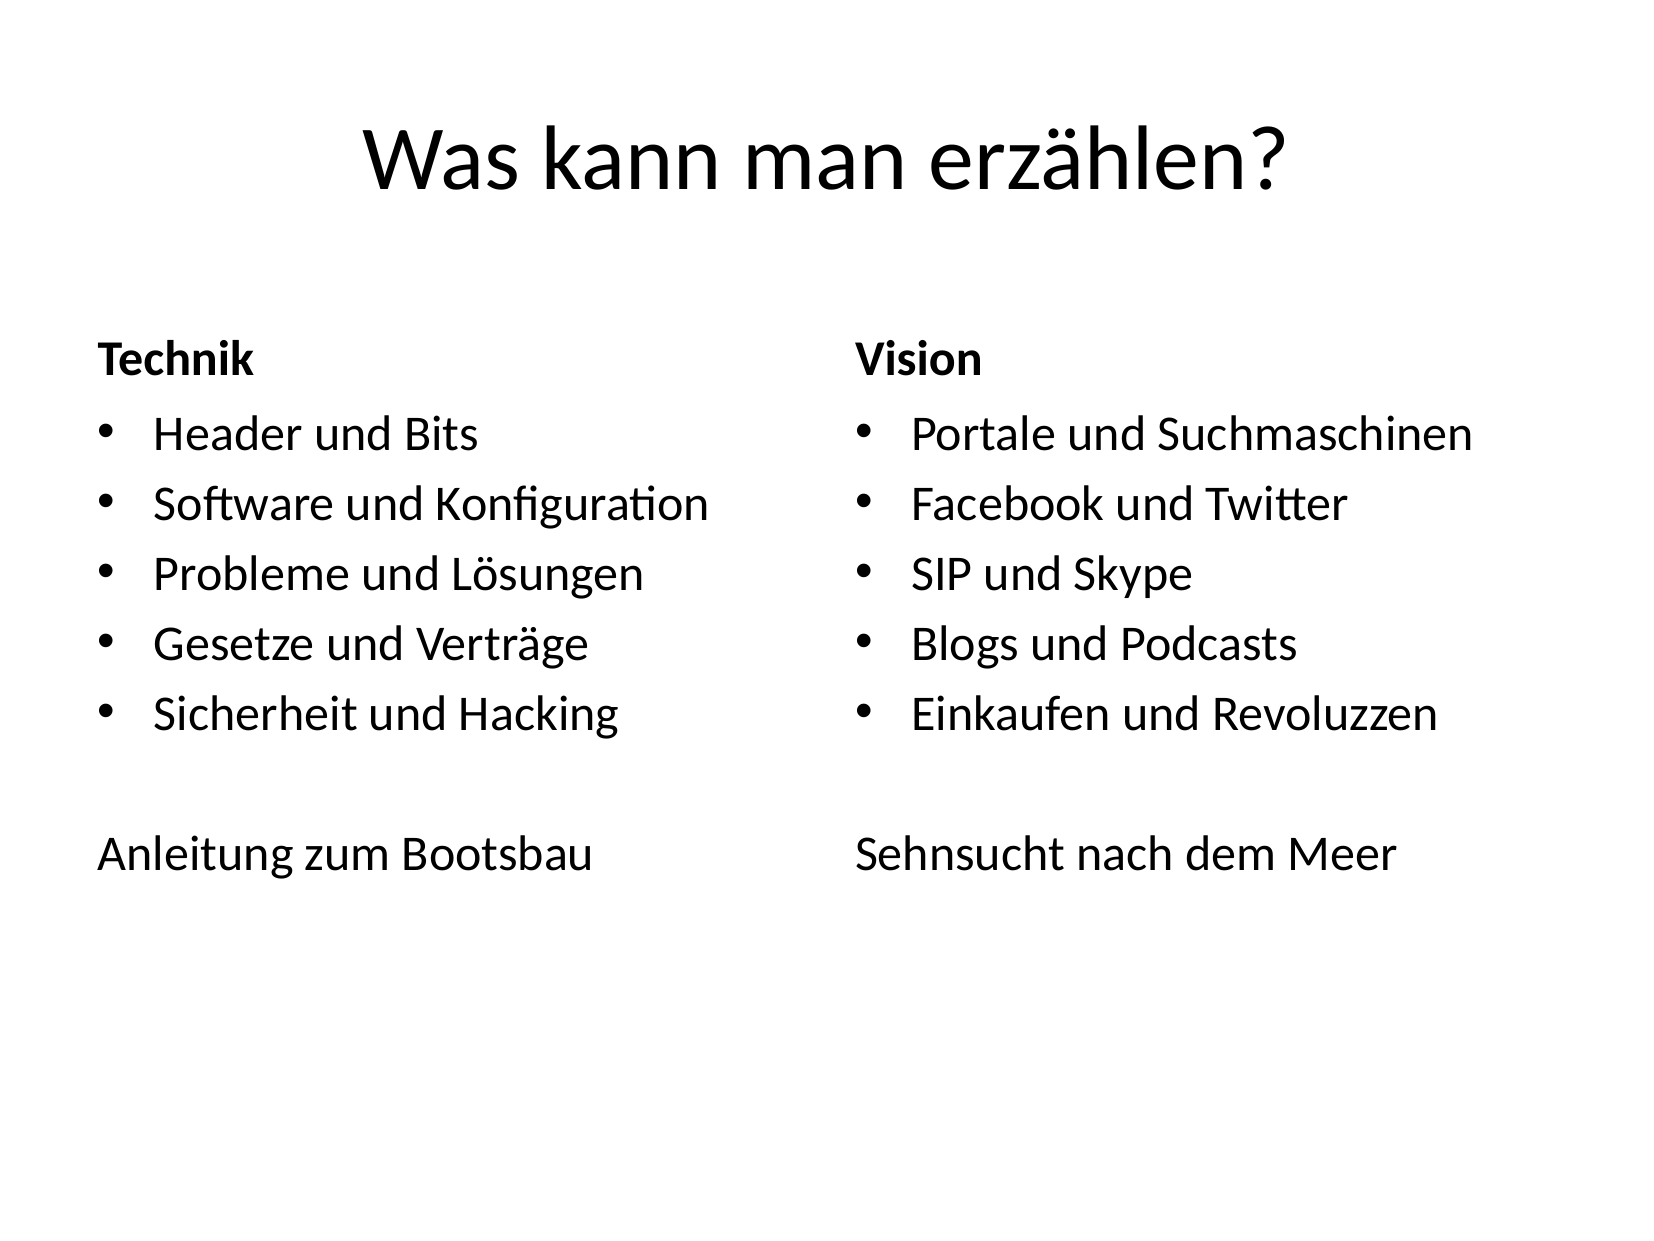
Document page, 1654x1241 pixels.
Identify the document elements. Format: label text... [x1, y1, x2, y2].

list Portale und Suchmaschinen Facebook und Twitter SIP und Skype Blogs und Podcasts Einkaufen und Revoluzzen Sehnsucht nach dem Meer [839, 393, 1571, 1108]
title Was kann man erzählen? [82, 49, 1571, 257]
list Vision [839, 277, 1571, 393]
list Header und Bits Software und Konfiguration Probleme und Lösungen Gesetze und Verträge Sicherheit und Hacking Anleitung zum Bootsbau [82, 393, 814, 1108]
list Technik [82, 277, 814, 393]
